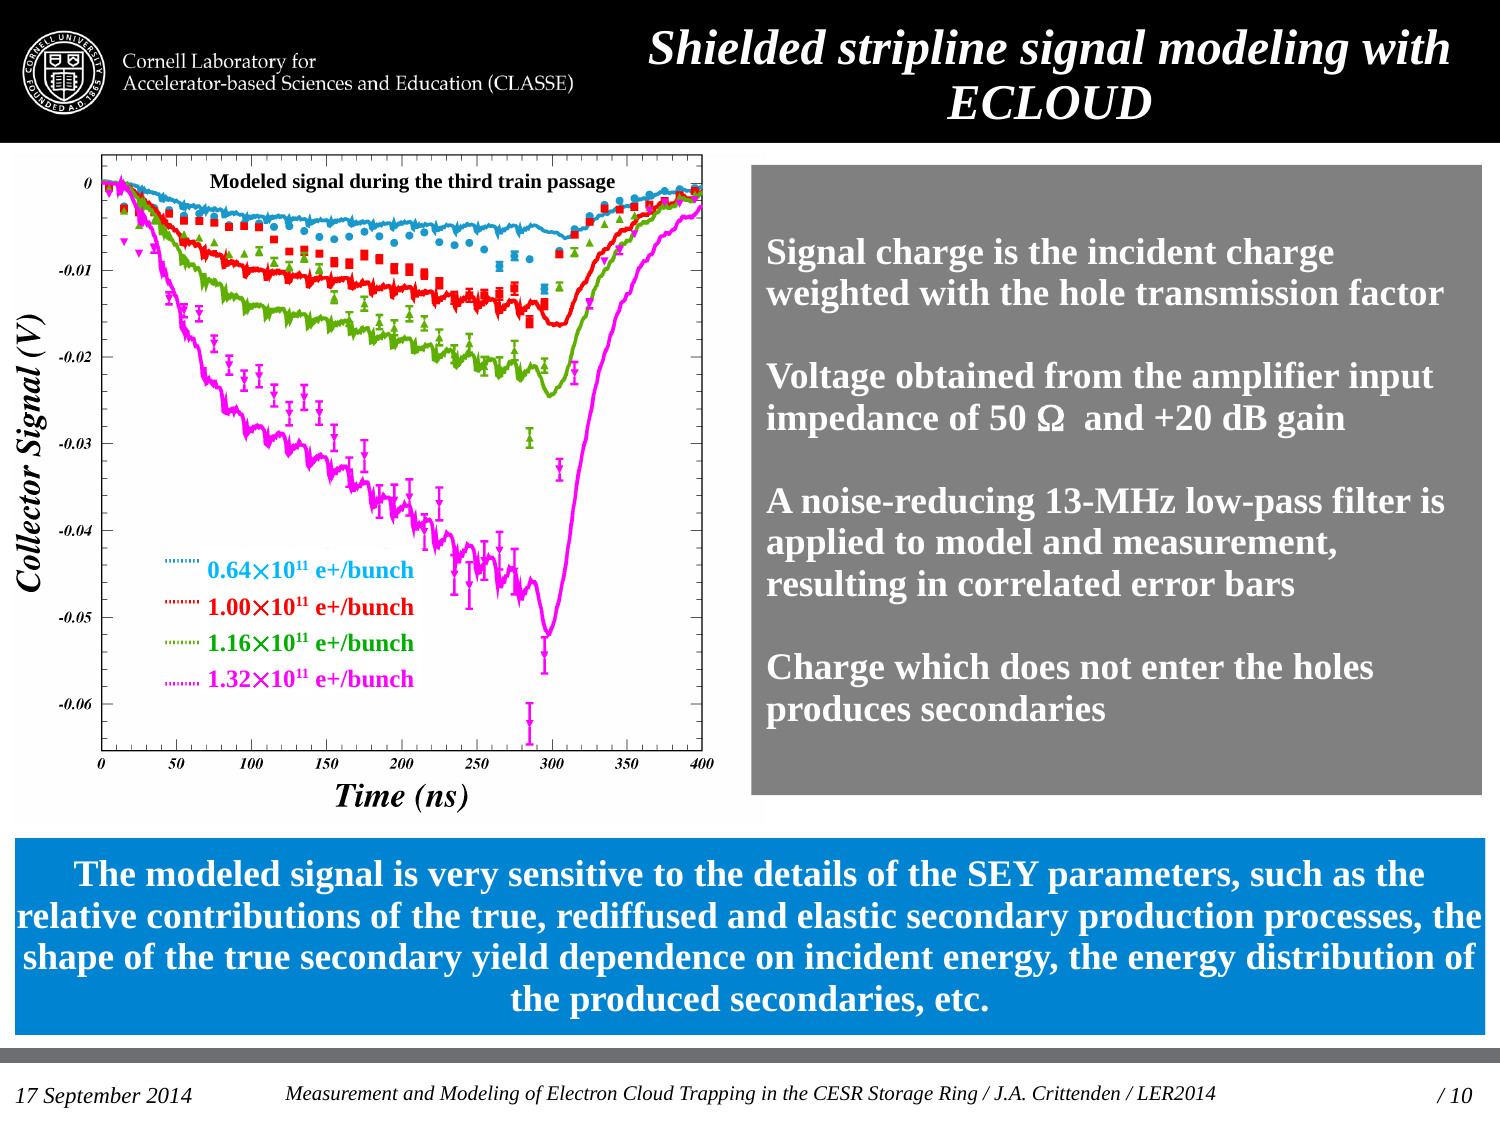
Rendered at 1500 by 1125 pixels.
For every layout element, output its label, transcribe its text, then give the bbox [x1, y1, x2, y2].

picture [15, 154, 766, 826]
picture [0, 0, 1500, 143]
title Shielded stripline signal modeling with ECLOUD [600, 7, 1500, 143]
text_box 0.641011 e+/bunch 1.001011 e+/bunch 1.161011 e+/bunch 1.321011 e+/bunch [199, 548, 423, 693]
text_box Modeled signal during the third train passage [195, 160, 646, 226]
text_box Signal charge is the incident charge weighted with the hole transmission factor Voltage obtained from the amplifier input impedance of 50 W and +20 dB gain A noise-reducing 13-MHz low-pass filter is applied to model and measurement, resulting in correlated error bars Charge which does not enter the holes produces secondaries [751, 164, 1482, 796]
text_box The modeled signal is very sensitive to the details of the SEY parameters, such as the relative contributions of the true, rediffused and elastic secondary production processes, the shape of the true secondary yield dependence on incident energy, the energy distribution of the produced secondaries, etc. [15, 838, 1486, 1035]
